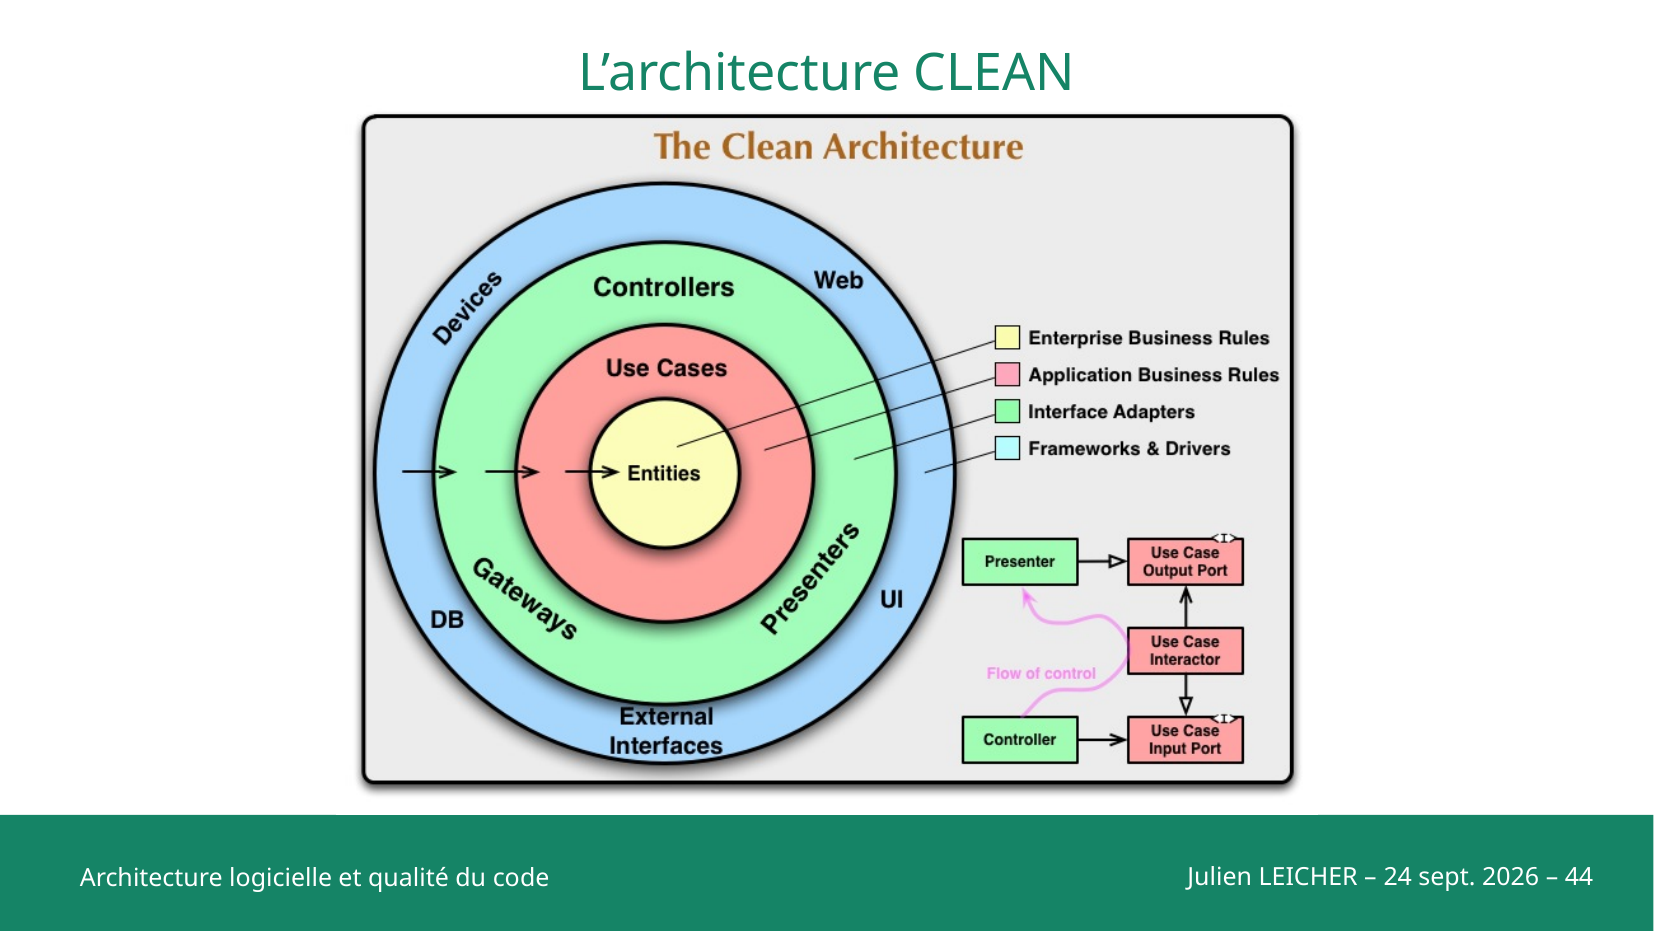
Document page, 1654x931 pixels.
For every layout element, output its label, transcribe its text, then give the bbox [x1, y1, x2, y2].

text_box Julien LEICHER – 22 mars 2022 – <number> [0, 814, 1654, 931]
text_box Architecture logicielle et qualité du code [64, 852, 798, 898]
picture [336, 94, 1318, 815]
text_box L’architecture CLEAN [0, 27, 1654, 113]
